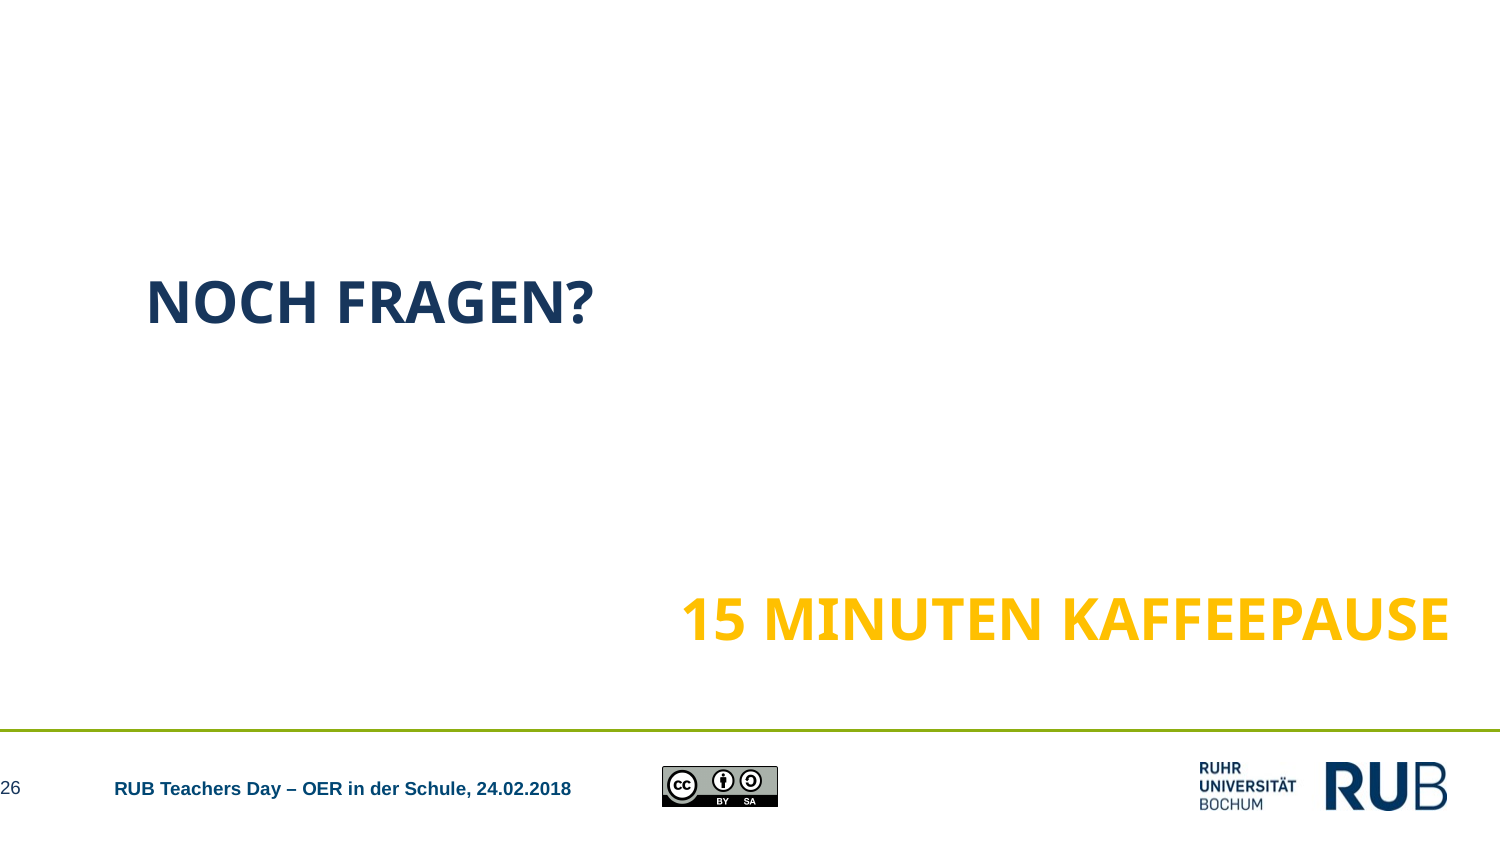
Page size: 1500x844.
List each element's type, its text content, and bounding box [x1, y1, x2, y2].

text_box 26 [0, 764, 85, 810]
picture [662, 766, 778, 808]
text_box NOCH FRAGEN? [145, 265, 1091, 337]
text_box RUB Teachers Day – OER in der Schule, 24.02.2018 [114, 776, 948, 822]
text_box 15 MINUTEN KAFFEEPAUSE [680, 582, 1500, 724]
